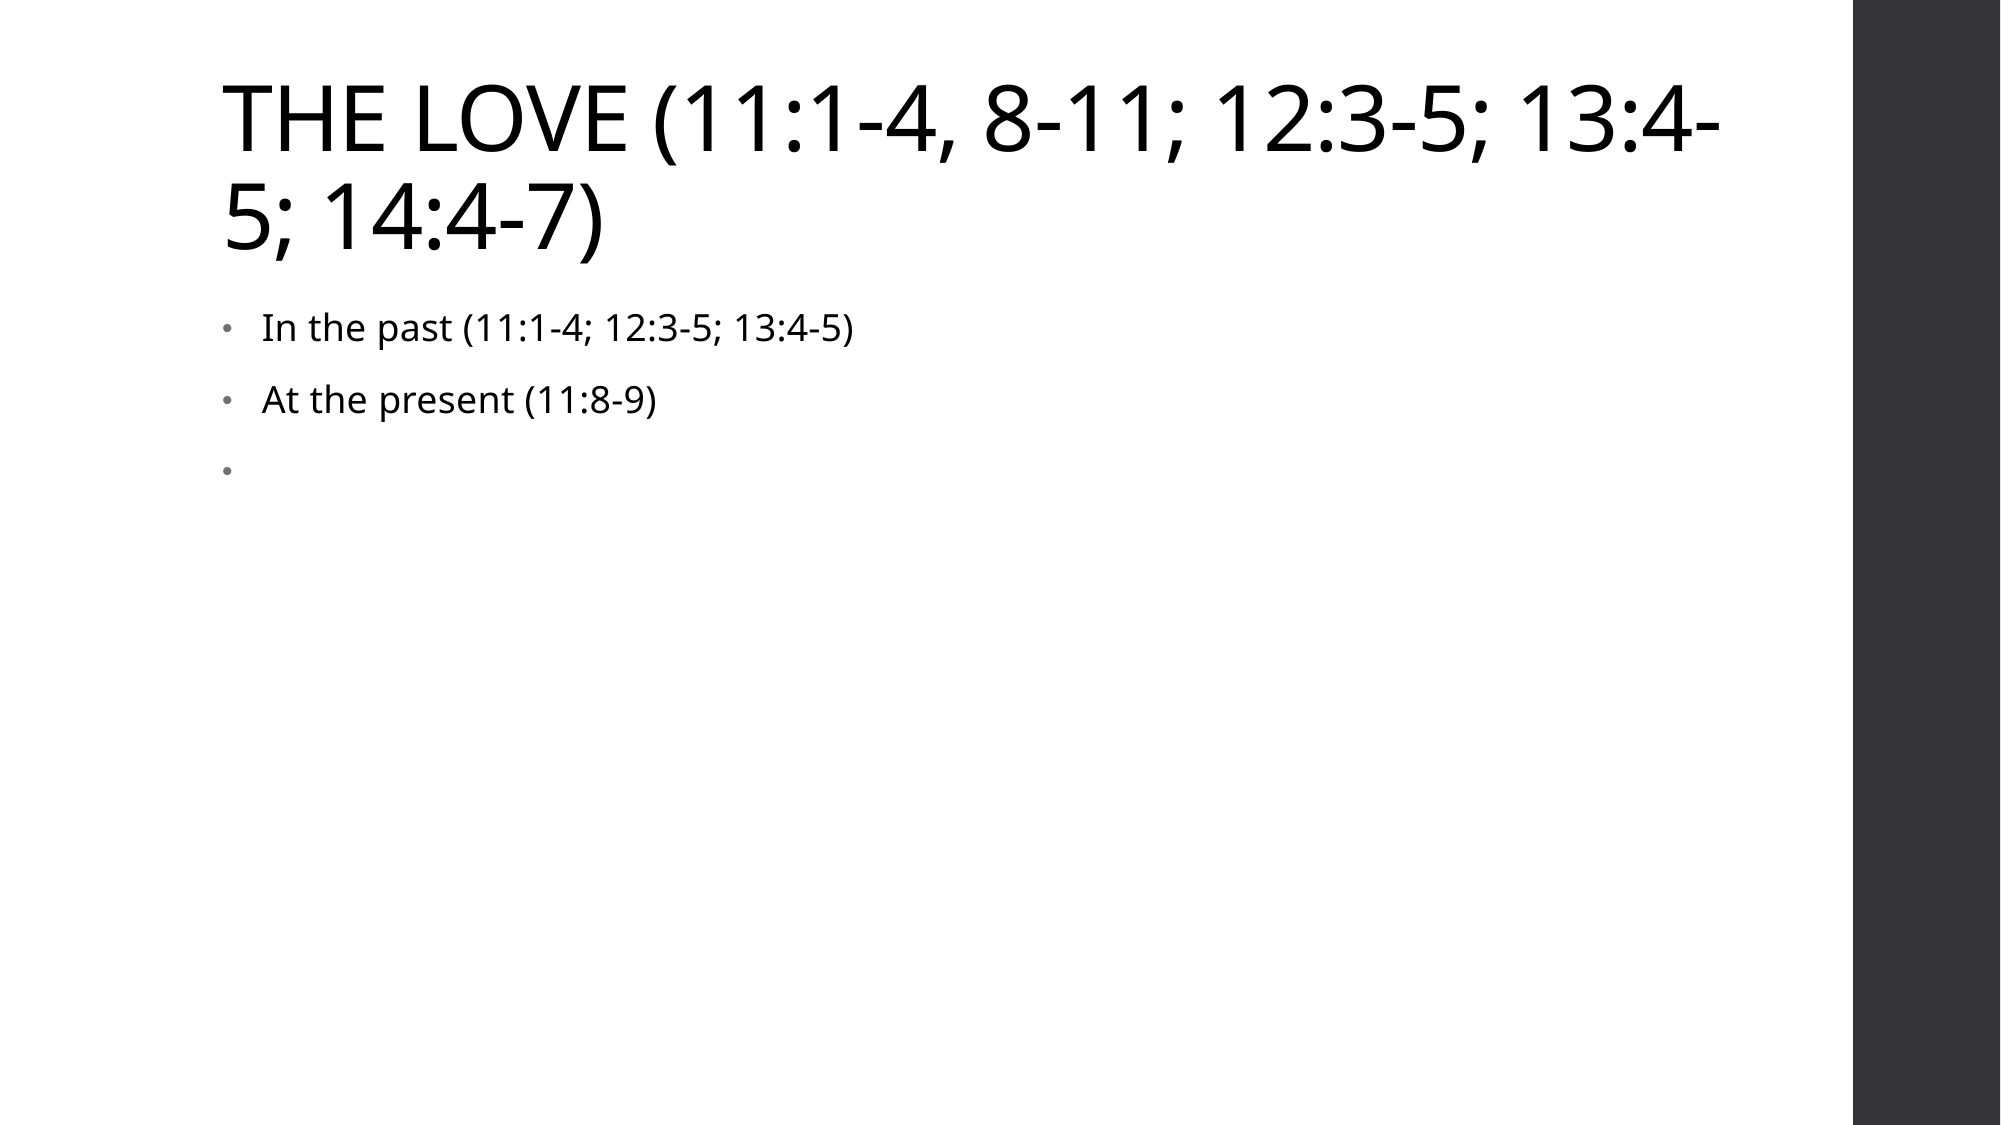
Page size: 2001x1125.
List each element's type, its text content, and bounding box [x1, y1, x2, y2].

list In the past (11:1-4; 12:3-5; 13:4-5) At the present (11:8-9) [206, 299, 1617, 1014]
title THE LOVE (11:1-4, 8-11; 12:3-5; 13:4-5; 14:4-7) [206, 60, 1797, 278]
